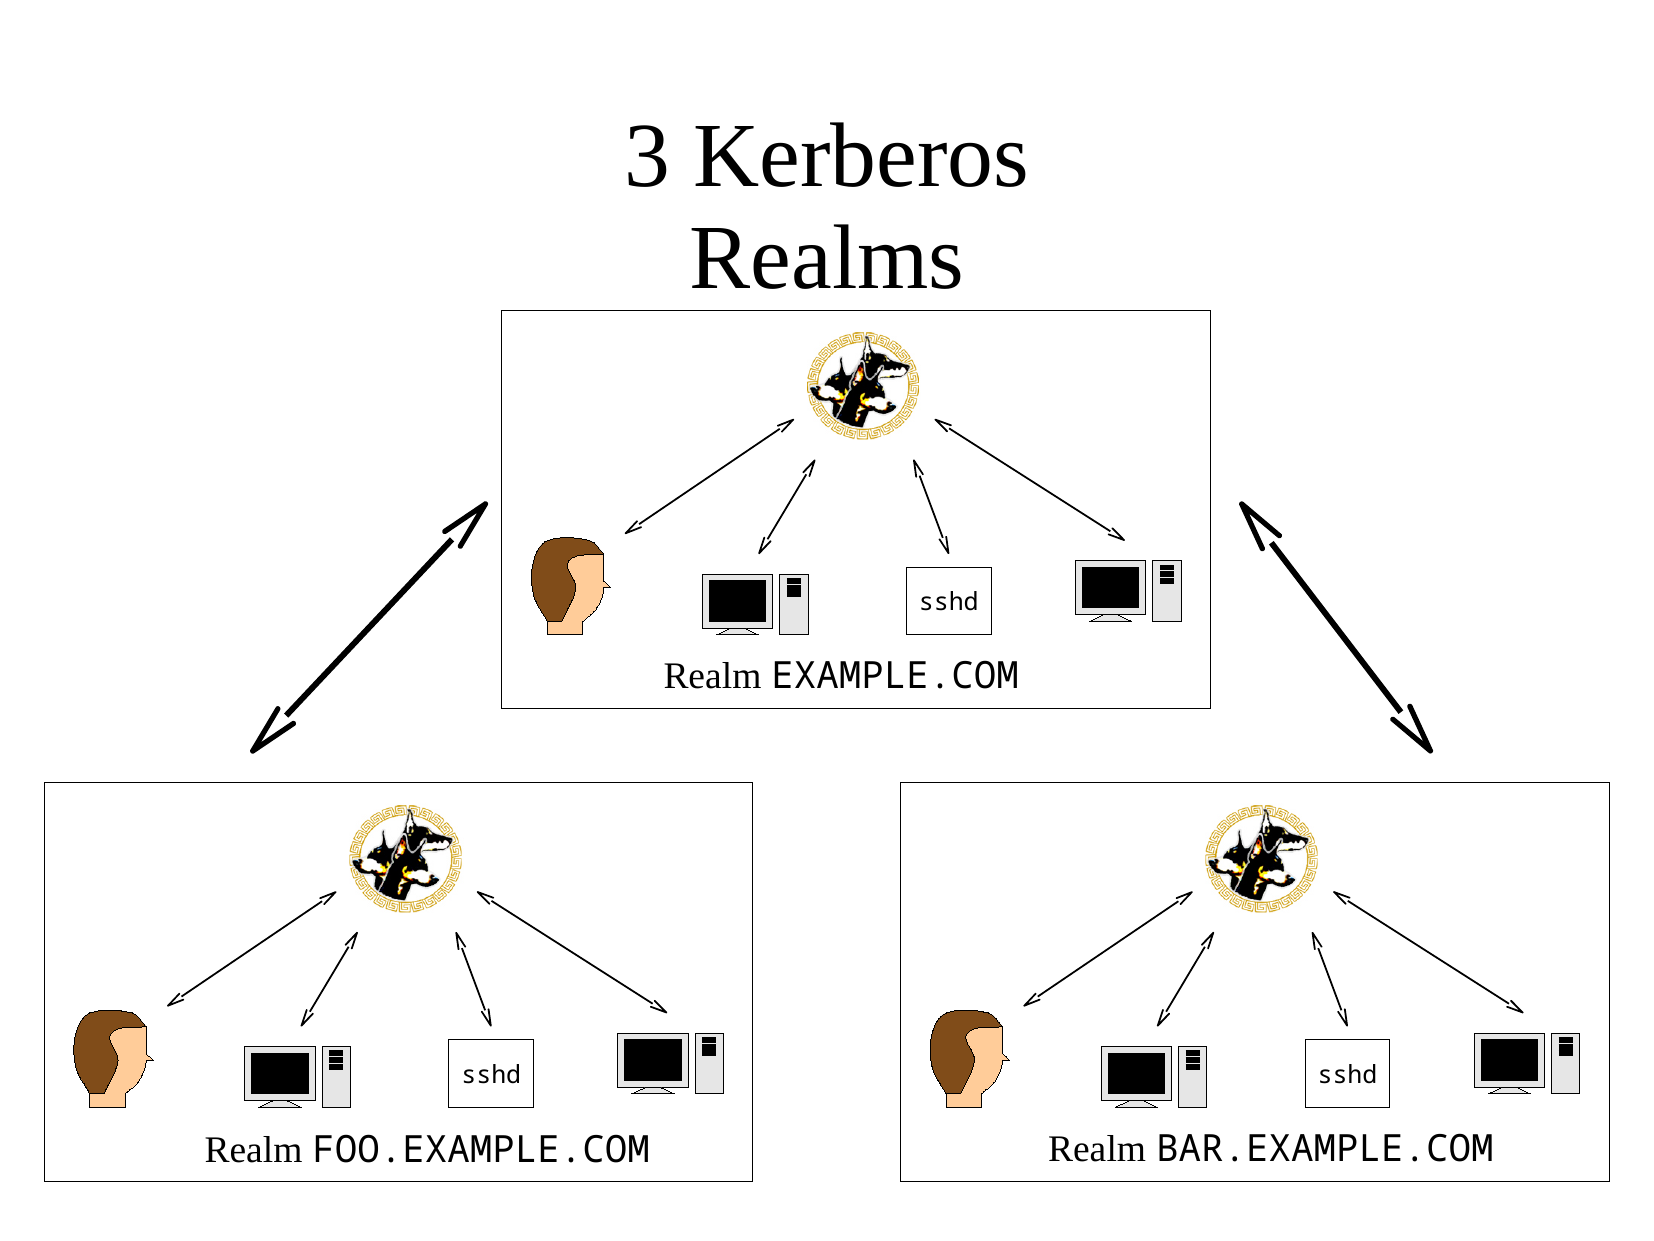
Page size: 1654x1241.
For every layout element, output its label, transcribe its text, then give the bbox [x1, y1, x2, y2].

text_box sshd [448, 1039, 534, 1108]
text_box Realm BAR.EXAMPLE.COM [1048, 1121, 1488, 1167]
text_box [900, 782, 1610, 1182]
text_box [501, 310, 1211, 709]
picture [801, 324, 928, 452]
text_box sshd [1305, 1039, 1390, 1108]
text_box Realm FOO.EXAMPLE.COM [204, 1122, 644, 1167]
text_box [44, 782, 753, 1182]
picture [1199, 797, 1327, 925]
text_box sshd [906, 567, 992, 635]
text_box Realm EXAMPLE.COM [663, 649, 1014, 694]
picture [343, 797, 471, 925]
title 3 Kerberos Realms [121, 102, 1534, 311]
